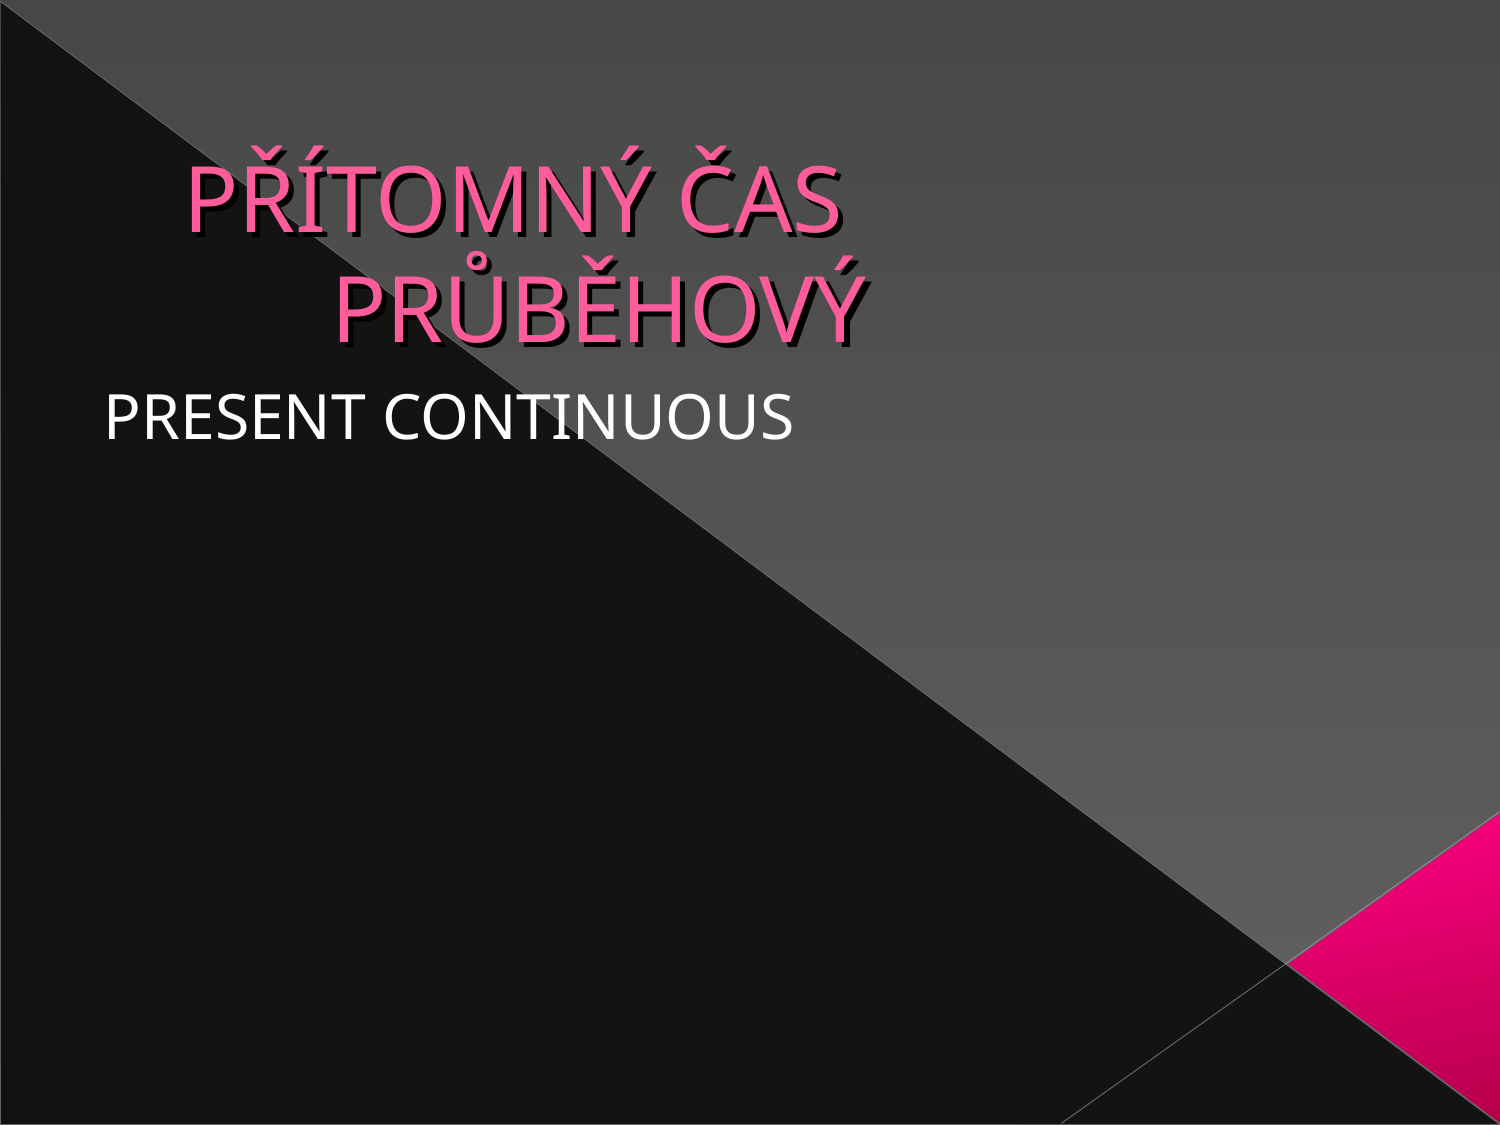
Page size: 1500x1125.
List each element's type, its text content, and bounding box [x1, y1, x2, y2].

subtitle PRESENT CONTINUOUS [88, 369, 1412, 657]
title PŘÍTOMNÝ ČAS PRŮBĚHOVÝ [88, 127, 1412, 369]
